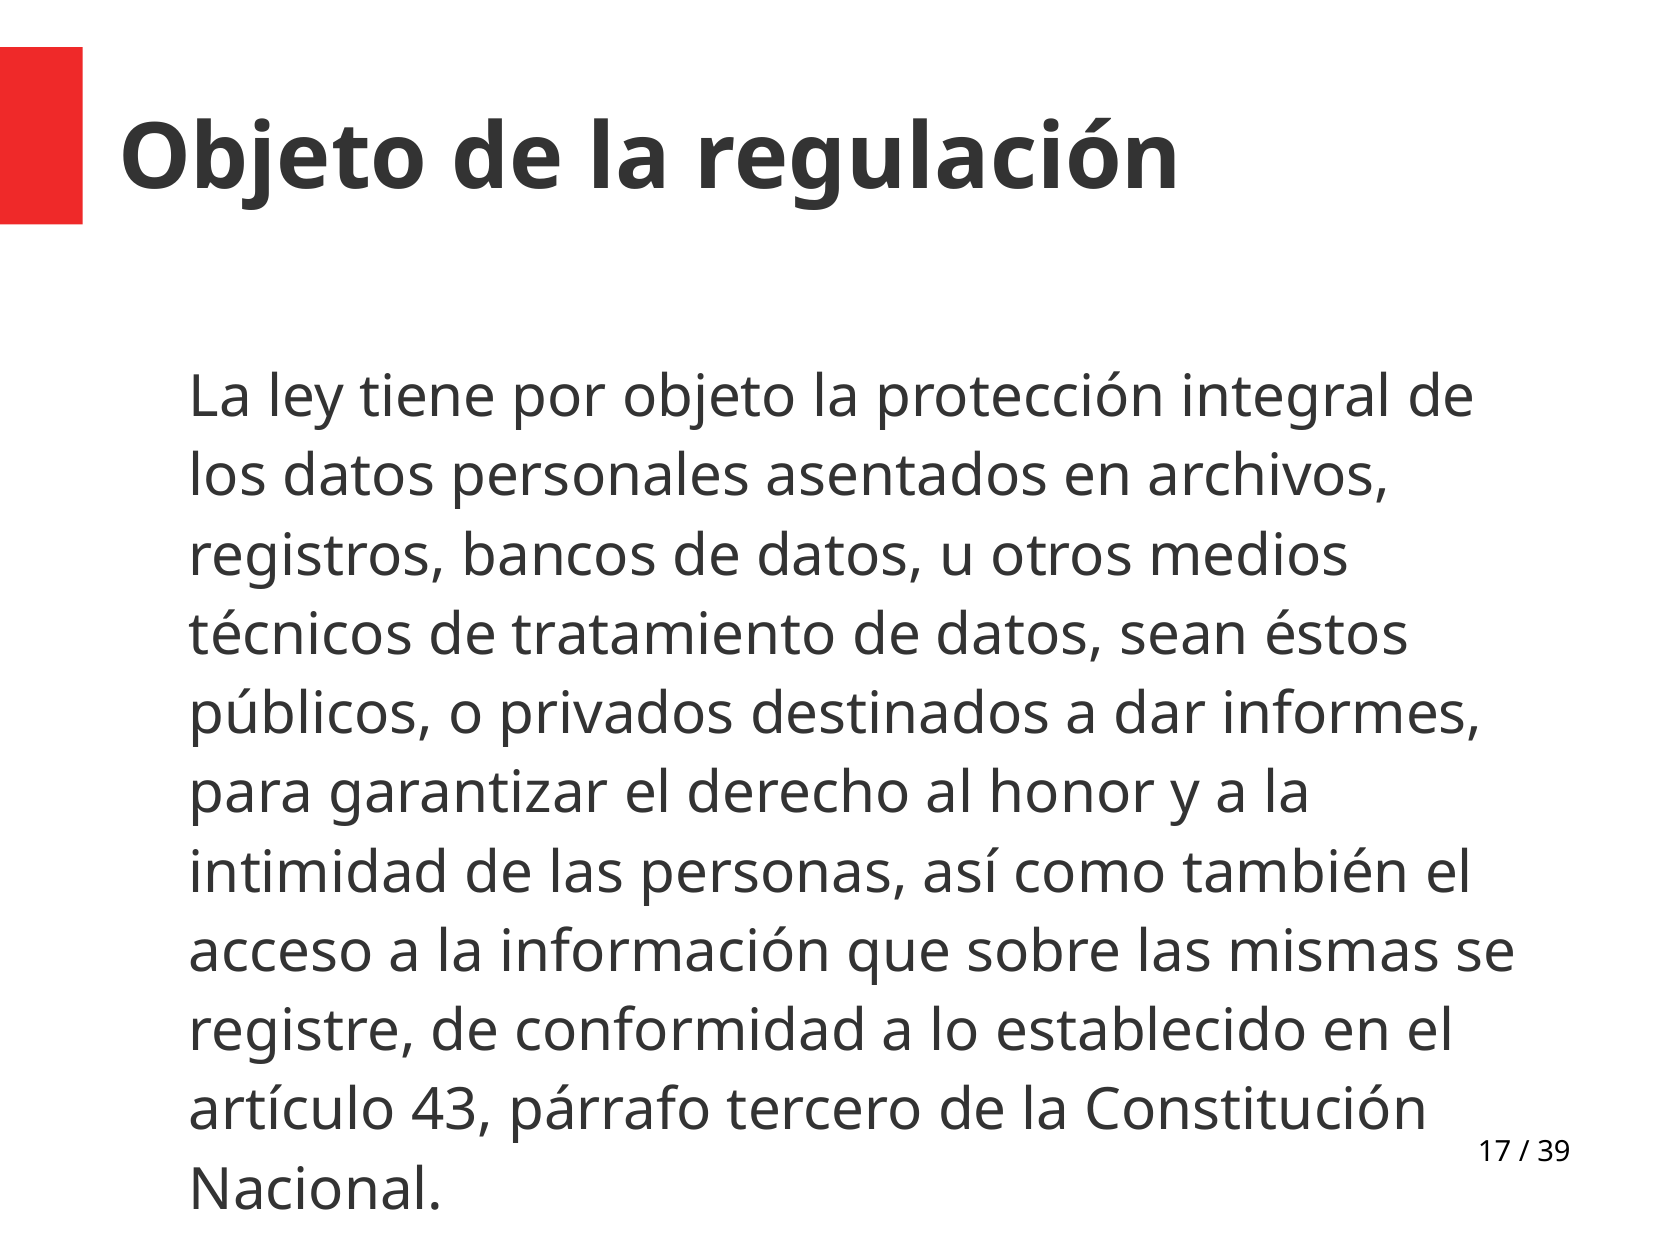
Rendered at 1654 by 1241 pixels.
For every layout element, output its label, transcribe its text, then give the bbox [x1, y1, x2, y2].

title Objeto de la regulación [118, 49, 1571, 257]
list La ley tiene por objeto la protección integral de los datos personales asentados en archivos, registros, bancos de datos, u otros medios técnicos de tratamiento de datos, sean éstos públicos, o privados destinados a dar informes, para garantizar el derecho al honor y a la intimidad de las personas, así como también el acceso a la información que sobre las mismas se registre, de conformidad a lo establecido en el artículo 43, párrafo tercero de la Constitución Nacional. Las disposiciones de la presente ley también serán aplicables, en cuanto resulte pertinente, a los datos relativos a personas de existencia ideal. En ningún caso se podrán afectar la base de datos ni las fuentes de información periodísticas. [118, 354, 1536, 1074]
